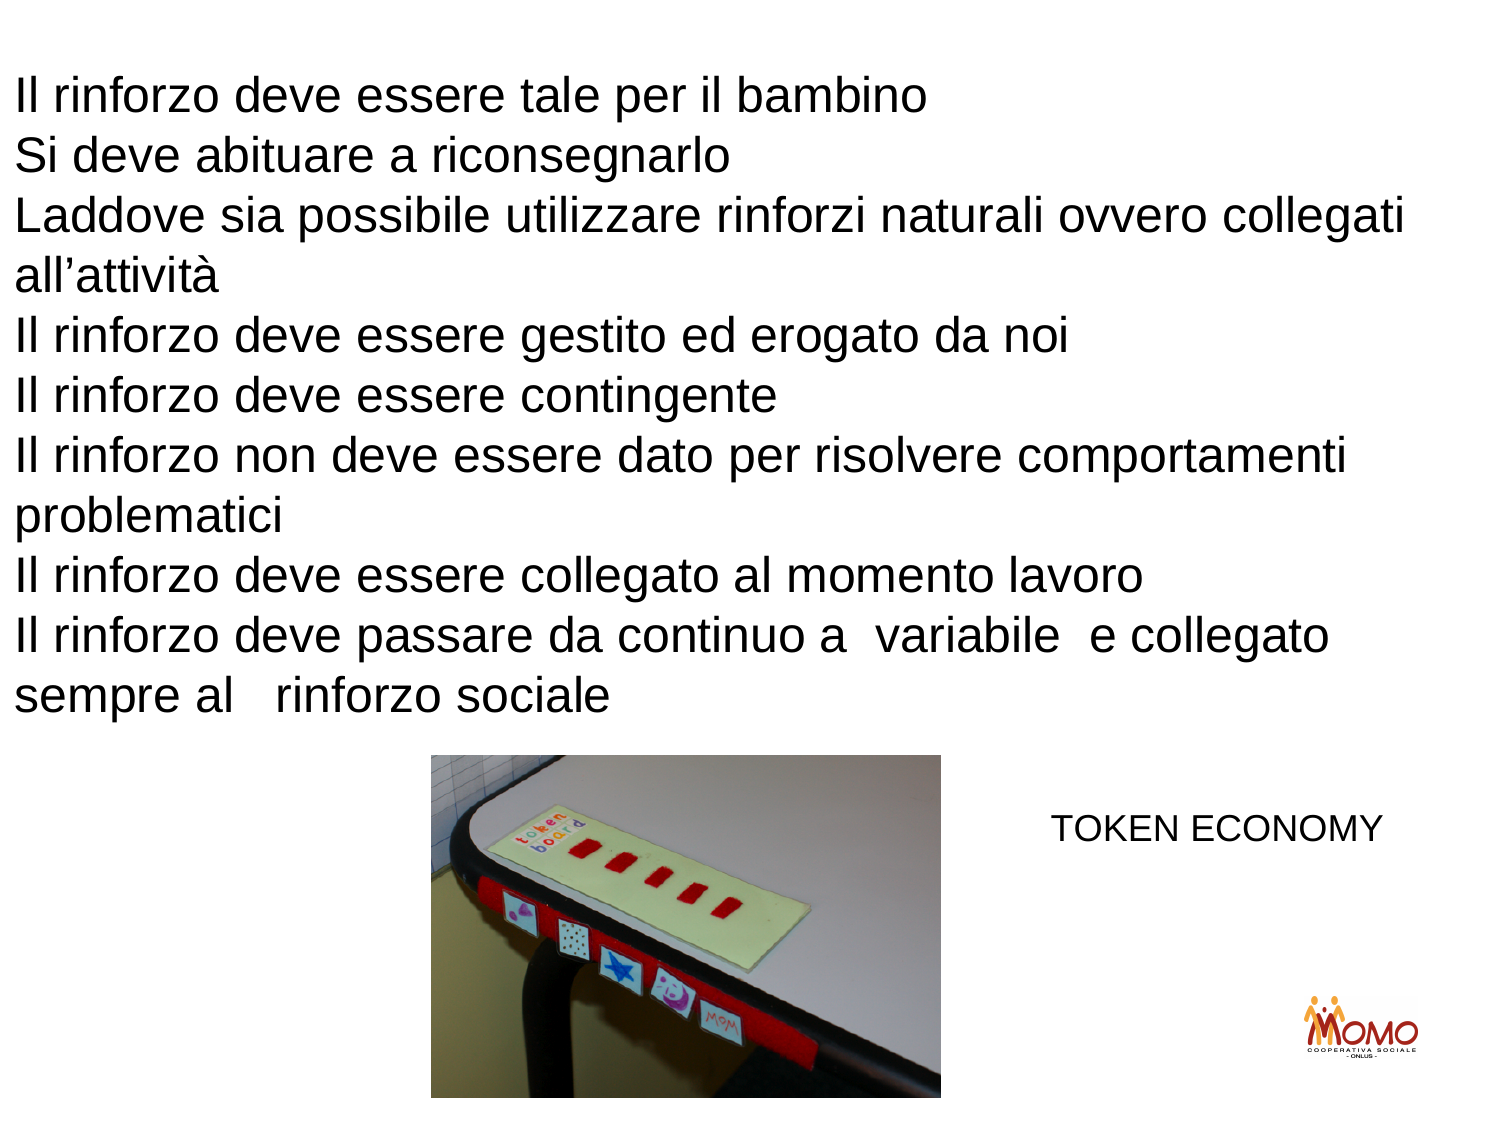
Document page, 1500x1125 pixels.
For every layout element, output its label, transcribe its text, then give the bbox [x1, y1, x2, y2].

picture [1304, 996, 1418, 1059]
text_box TOKEN ECONOMY [1035, 796, 1410, 857]
picture [431, 755, 941, 1098]
text_box Il rinforzo deve essere tale per il bambino Si deve abituare a riconsegnarlo Laddove sia possibile utilizzare rinforzi naturali ovvero collegati all’attività Il rinforzo deve essere gestito ed erogato da noi Il rinforzo deve essere contingente Il rinforzo non deve essere dato per risolvere comportamenti problematici Il rinforzo deve essere collegato al momento lavoro Il rinforzo deve passare da continuo a variabile e collegato sempre al rinforzo sociale [0, 54, 1500, 871]
